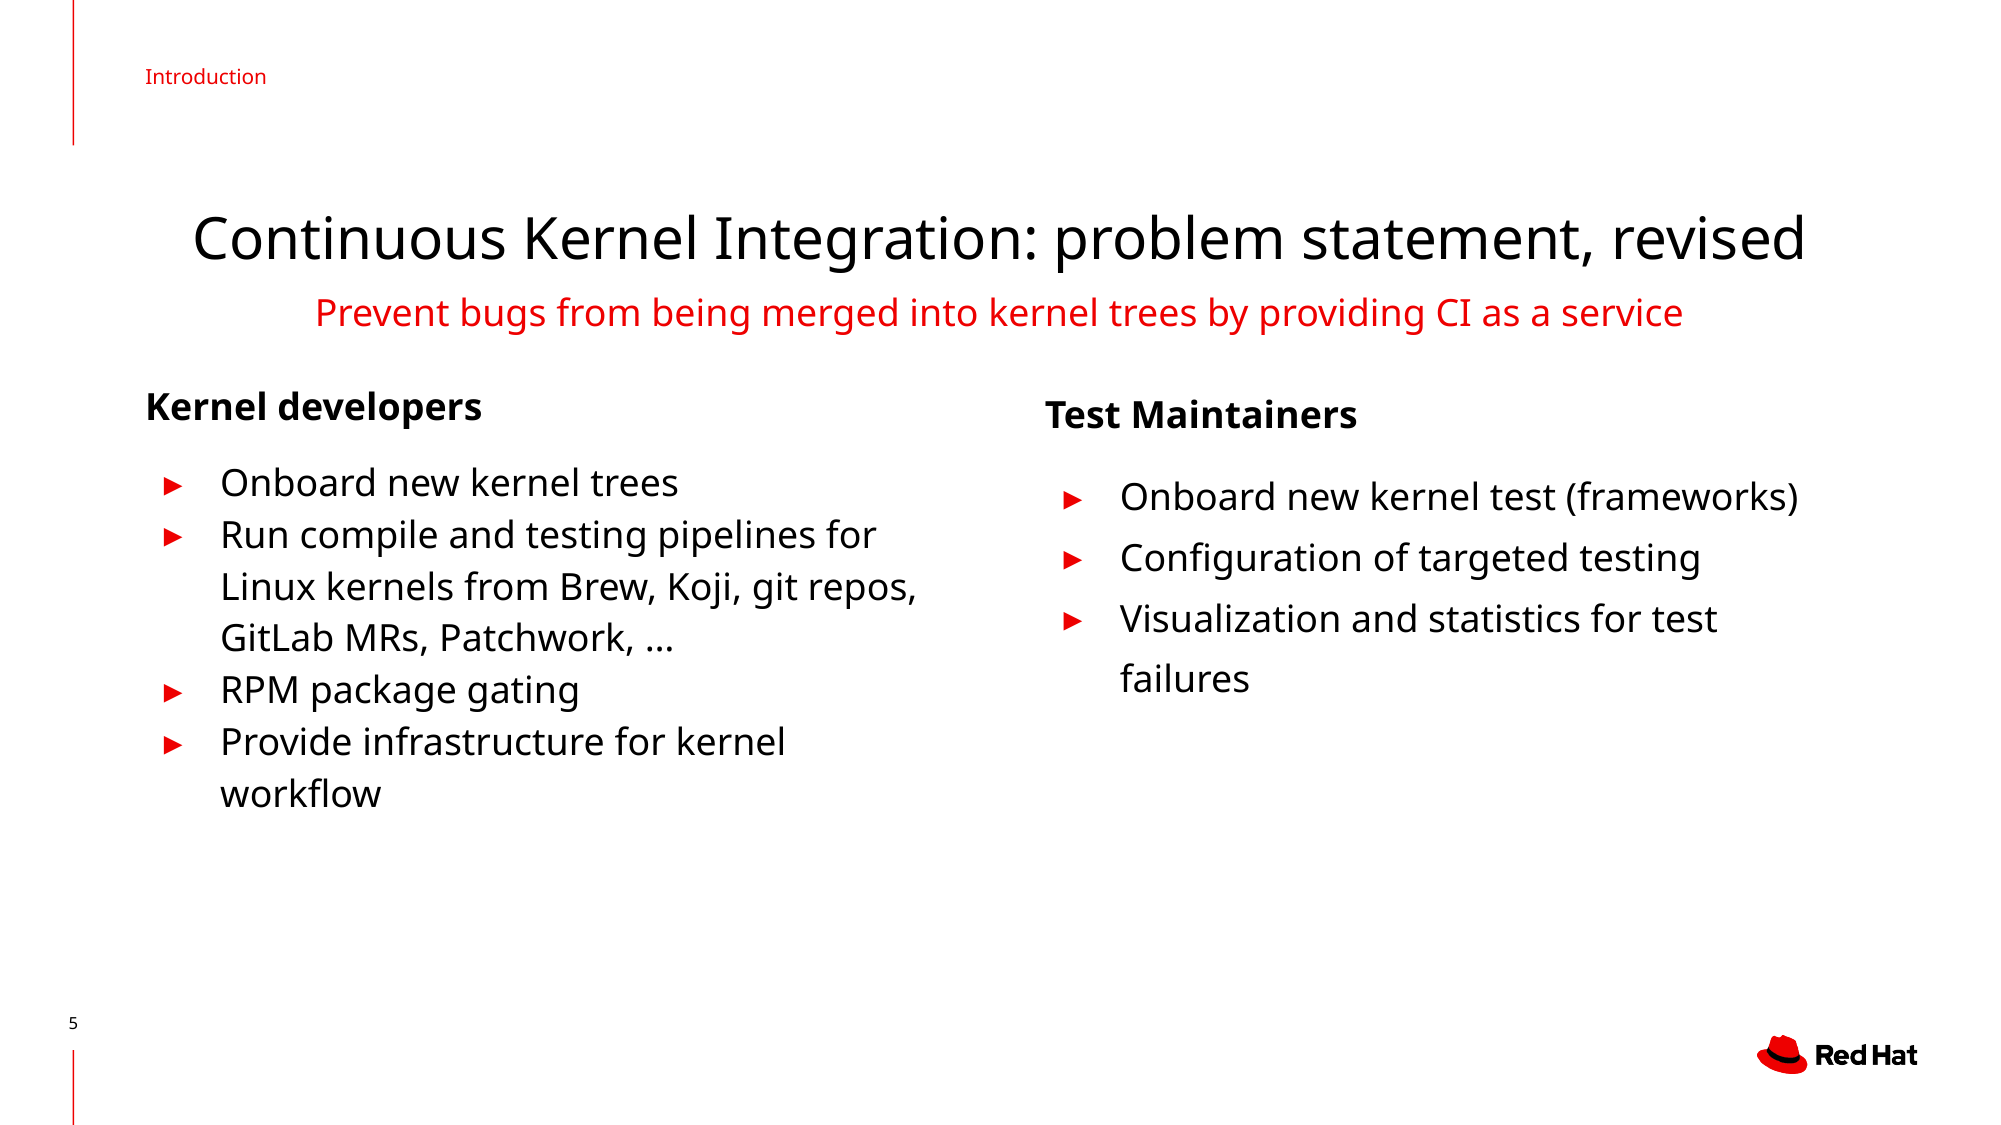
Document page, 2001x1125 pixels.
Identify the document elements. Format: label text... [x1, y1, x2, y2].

subtitle Introduction [73, 9, 919, 143]
list Test Maintainers Onboard new kernel test (frameworks) Configuration of targeted testing Visualization and statistics for test failures [1044, 375, 1855, 988]
list Kernel developers Onboard new kernel trees Run compile and testing pipelines for Linux kernels from Brew, Koji, git repos, GitLab MRs, Patchwork, … RPM package gating Provide infrastructure for kernel workflow [145, 375, 956, 988]
subtitle Prevent bugs from being merged into kernel trees by providing CI as a service [145, 271, 1855, 320]
title Continuous Kernel Integration: problem statement, revised [145, 180, 1855, 271]
picture [1757, 1035, 1918, 1074]
slide_number <number> [13, 1012, 134, 1036]
